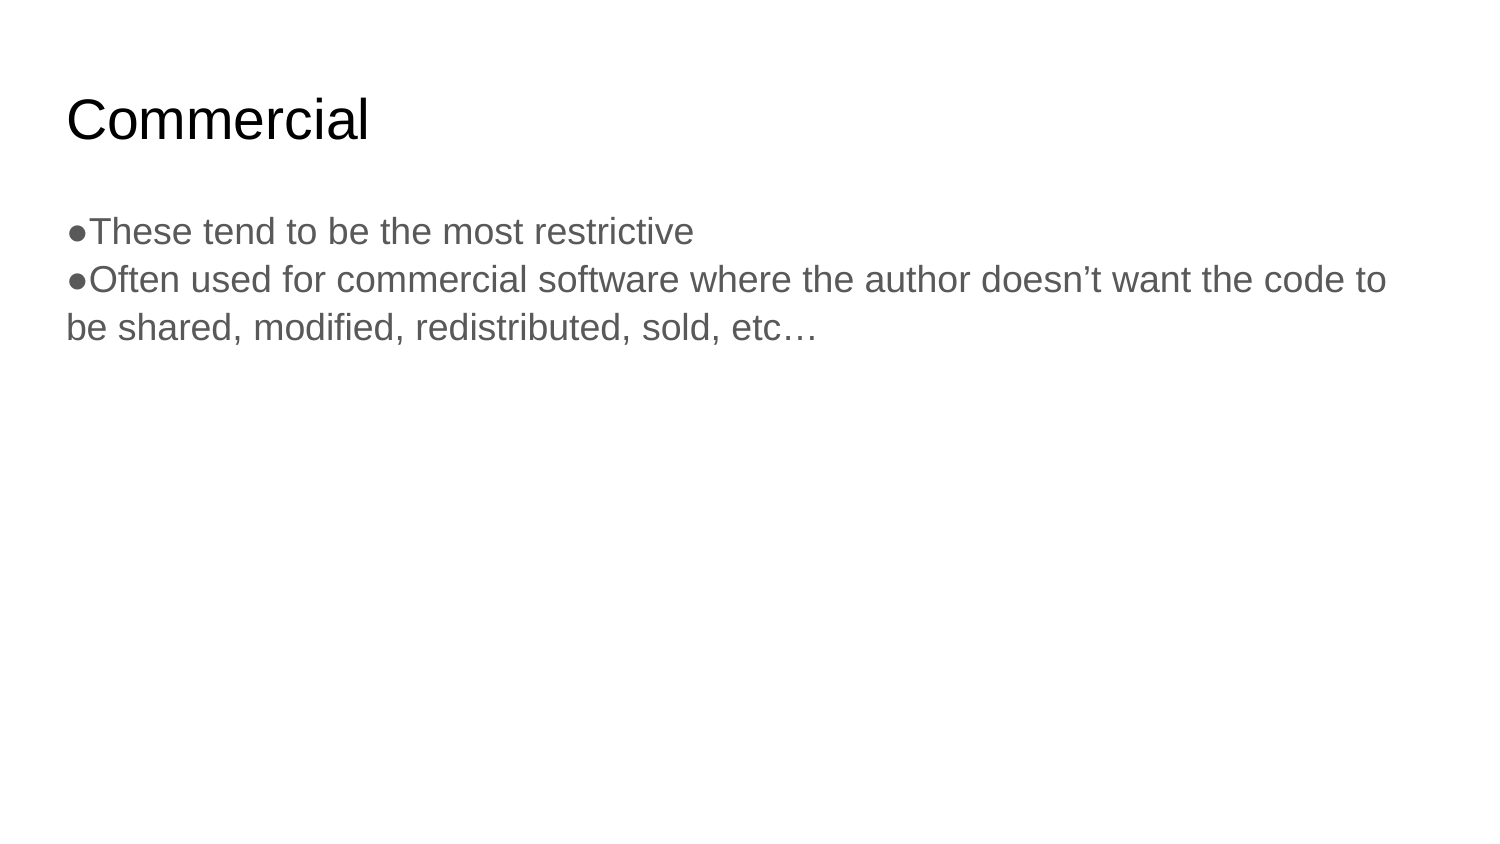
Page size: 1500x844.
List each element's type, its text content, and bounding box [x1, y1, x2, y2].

title Commercial [51, 72, 1449, 167]
list These tend to be the most restrictive Often used for commercial software where the author doesn’t want the code to be shared, modified, redistributed, sold, etc… [51, 189, 1449, 750]
